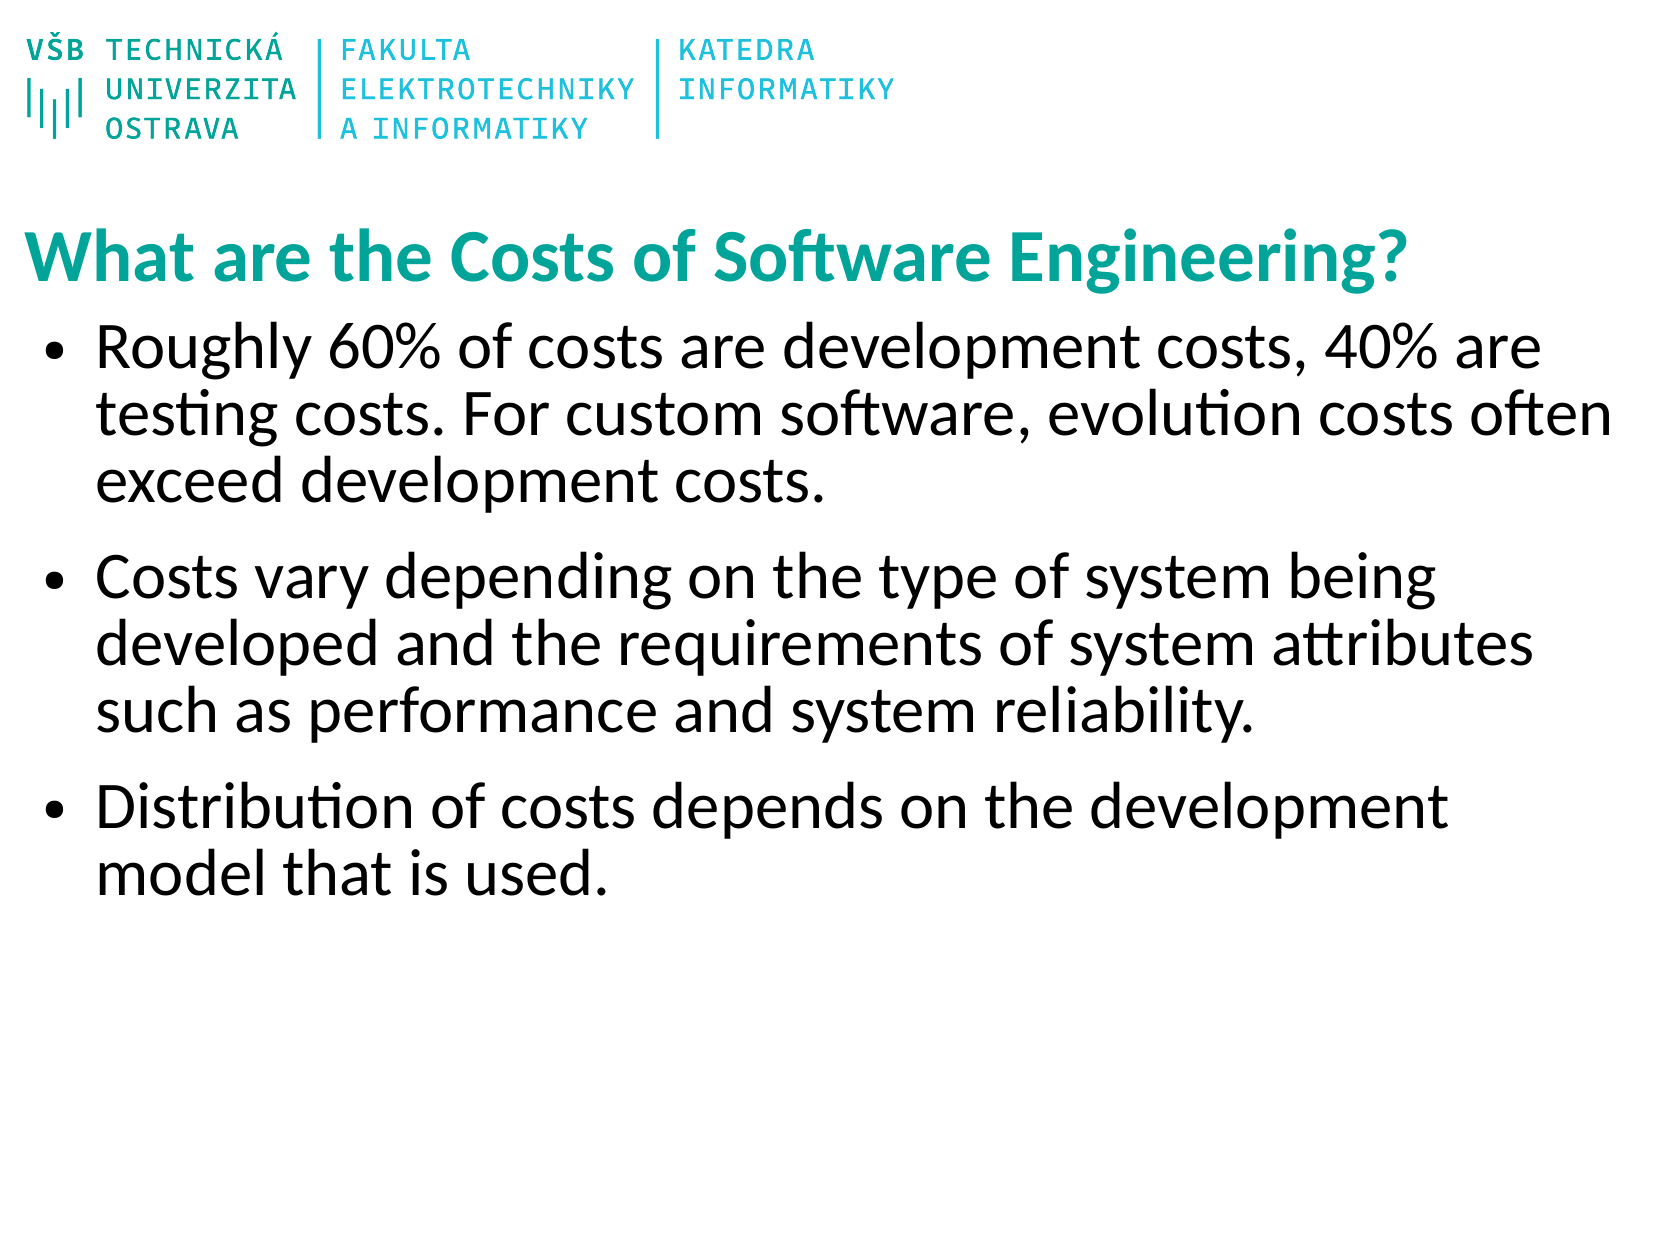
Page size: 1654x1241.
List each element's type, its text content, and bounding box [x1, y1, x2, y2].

title What are the Costs of Software Engineering? [24, 169, 1629, 301]
picture [26, 31, 894, 139]
list Roughly 60% of costs are development costs, 40% are testing costs. For custom software, evolution costs often exceed development costs. Costs vary depending on the type of system being developed and the requirements of system attributes such as performance and system reliability. Distribution of costs depends on the development model that is used. [24, 318, 1629, 1146]
